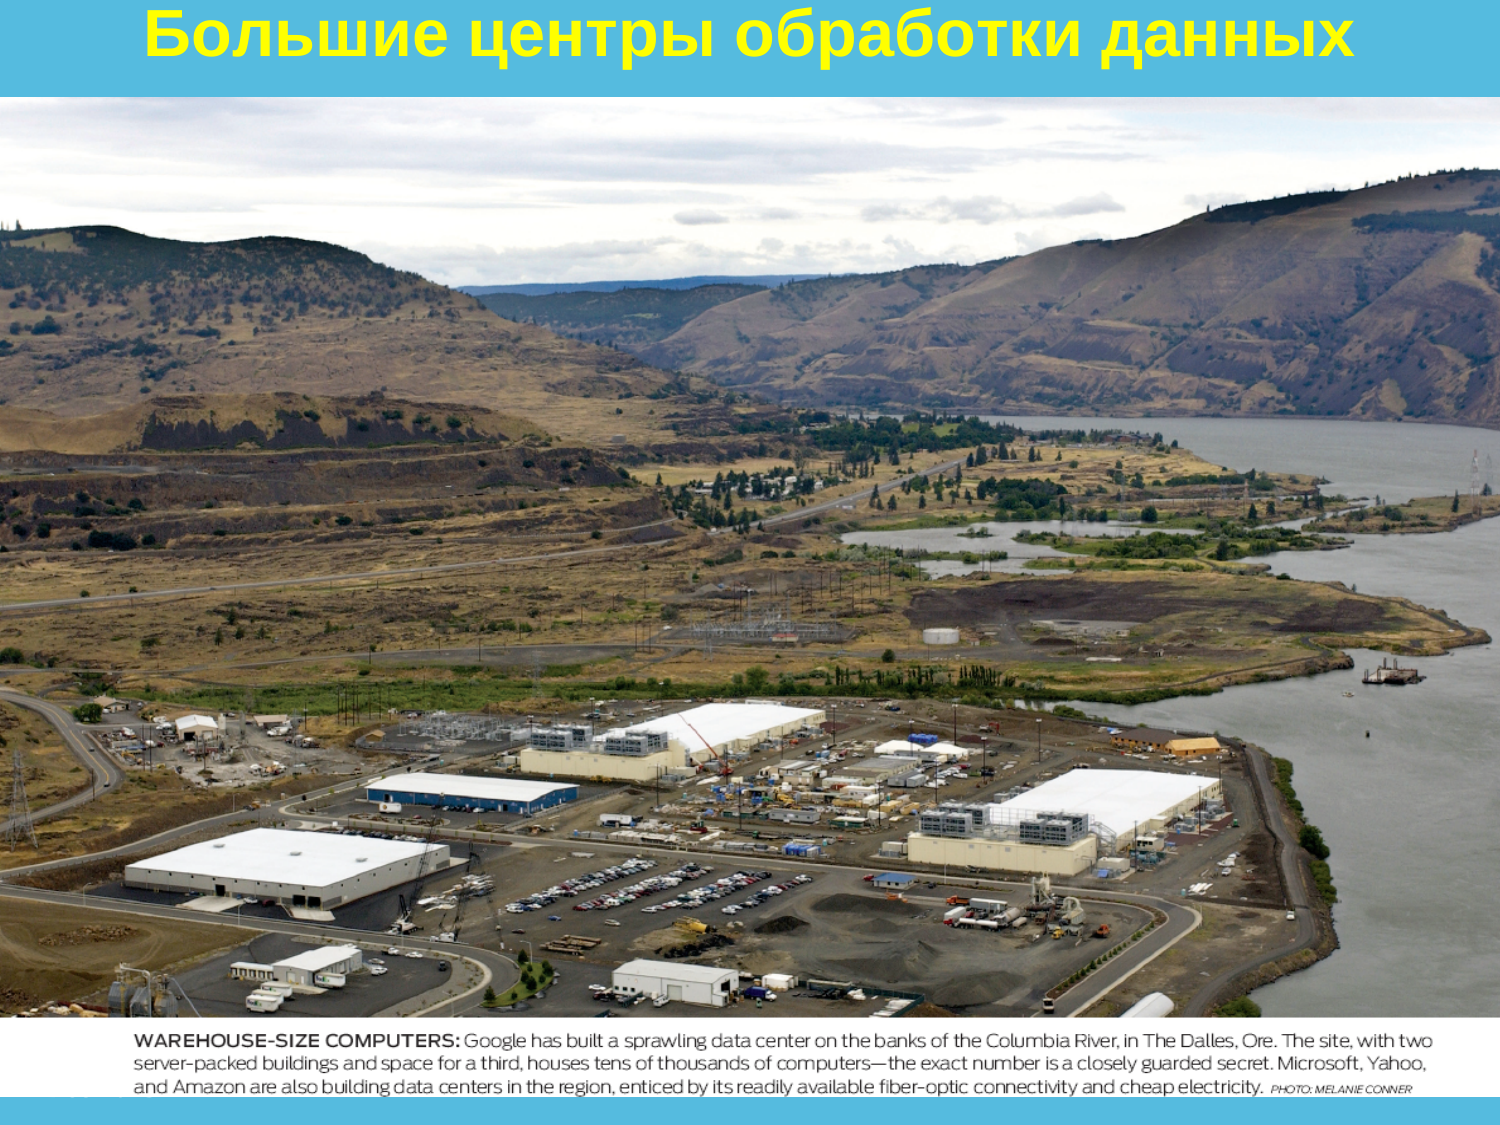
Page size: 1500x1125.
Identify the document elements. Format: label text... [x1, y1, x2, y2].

picture [0, 97, 1500, 1097]
title Большие центры обработки данных [112, 0, 1388, 79]
